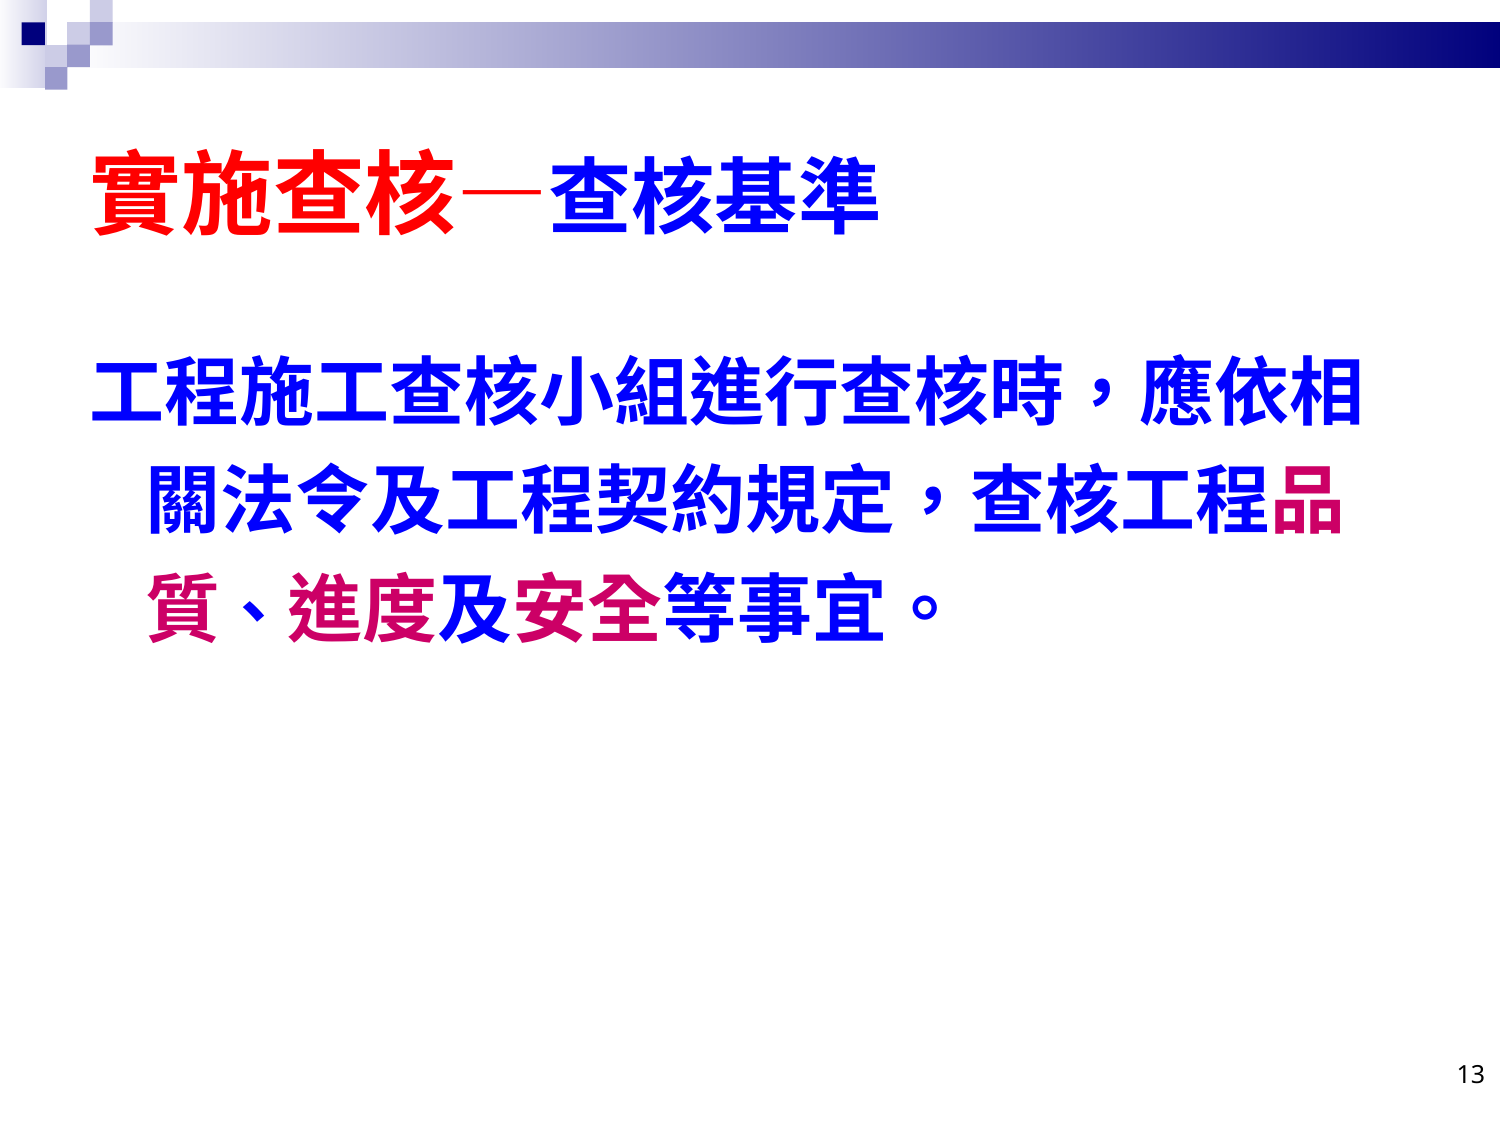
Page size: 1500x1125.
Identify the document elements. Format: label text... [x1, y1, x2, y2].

title 實施查核—查核基準 [74, 75, 1426, 300]
list 工程施工查核小組進行查核時，應依相關法令及工程契約規定，查核工程品質、進度及安全等事宜。 [74, 324, 1426, 964]
text_box <number> [1149, 1025, 1500, 1101]
